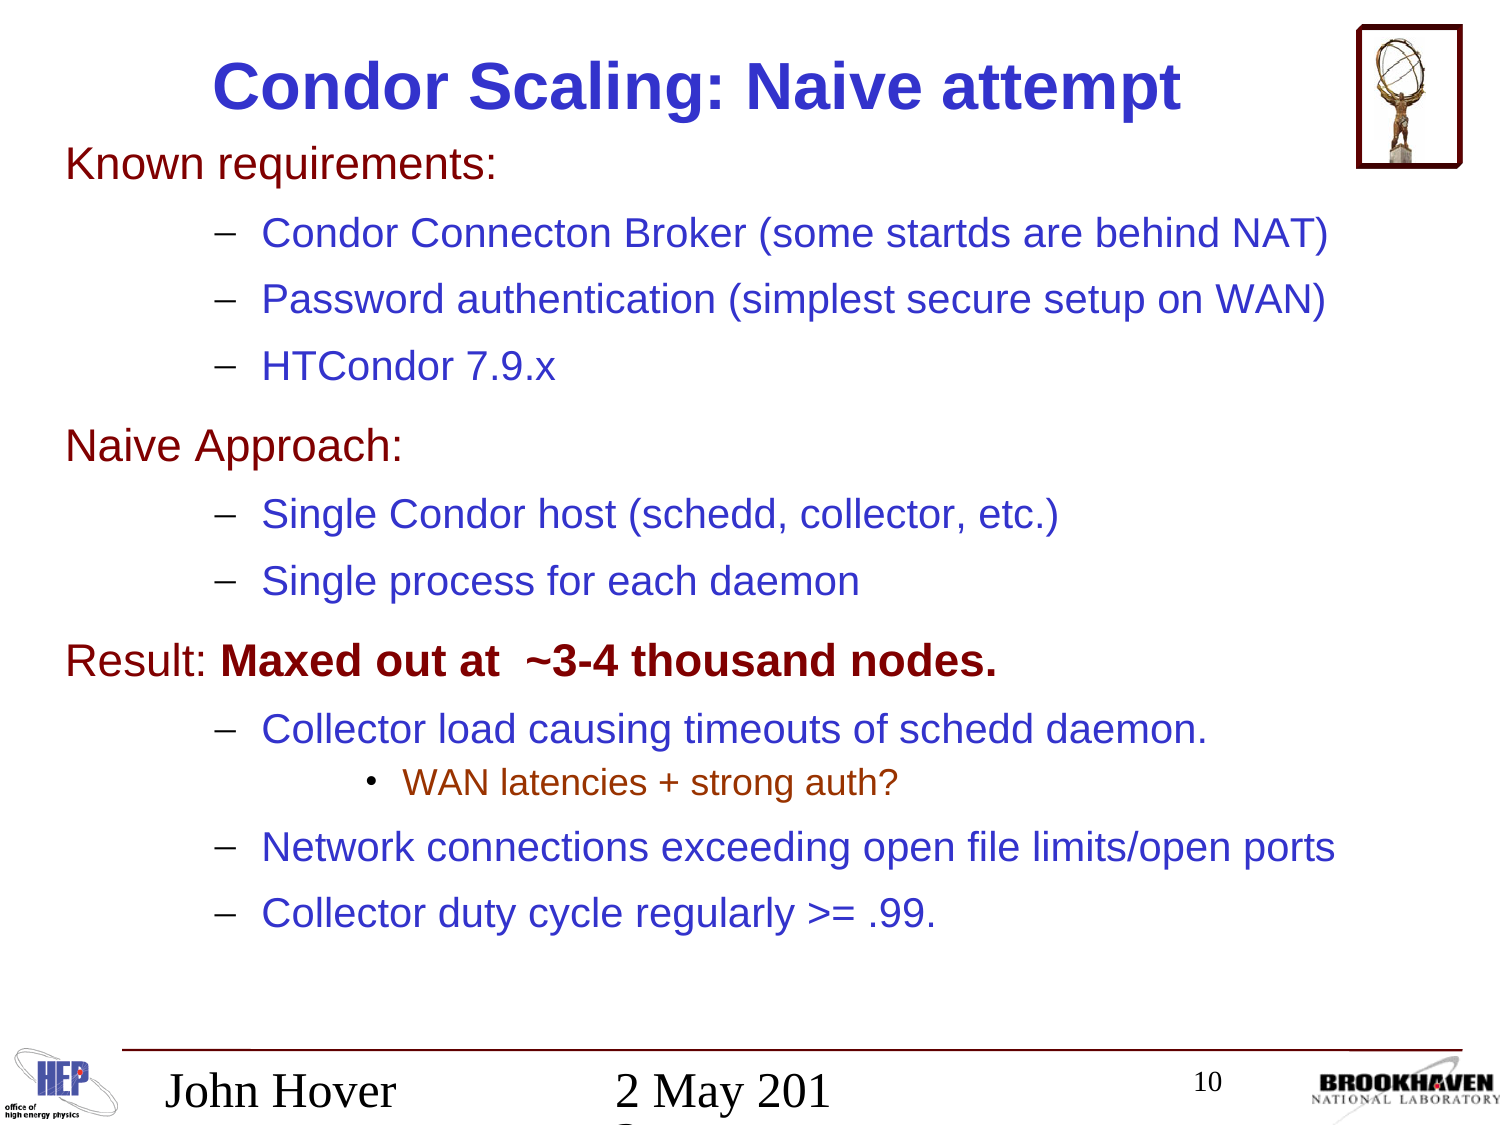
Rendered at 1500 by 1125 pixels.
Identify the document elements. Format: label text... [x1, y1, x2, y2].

picture [0, 1043, 122, 1125]
picture [1312, 1056, 1500, 1125]
list Known requirements: Condor Connecton Broker (some startds are behind NAT) Password authentication (simplest secure setup on WAN) HTCondor 7.9.x Naive Approach: Single Condor host (schedd, collector, etc.) Single process for each daemon Result: Maxed out at ~3-4 thousand nodes. Collector load causing timeouts of schedd daemon. WAN latencies + strong auth? Network connections exceeding open file limits/open ports Collector duty cycle regularly >= .99. [49, 120, 1458, 1036]
title Condor Scaling: Naive attempt [50, 24, 1346, 120]
picture [1374, 37, 1426, 120]
